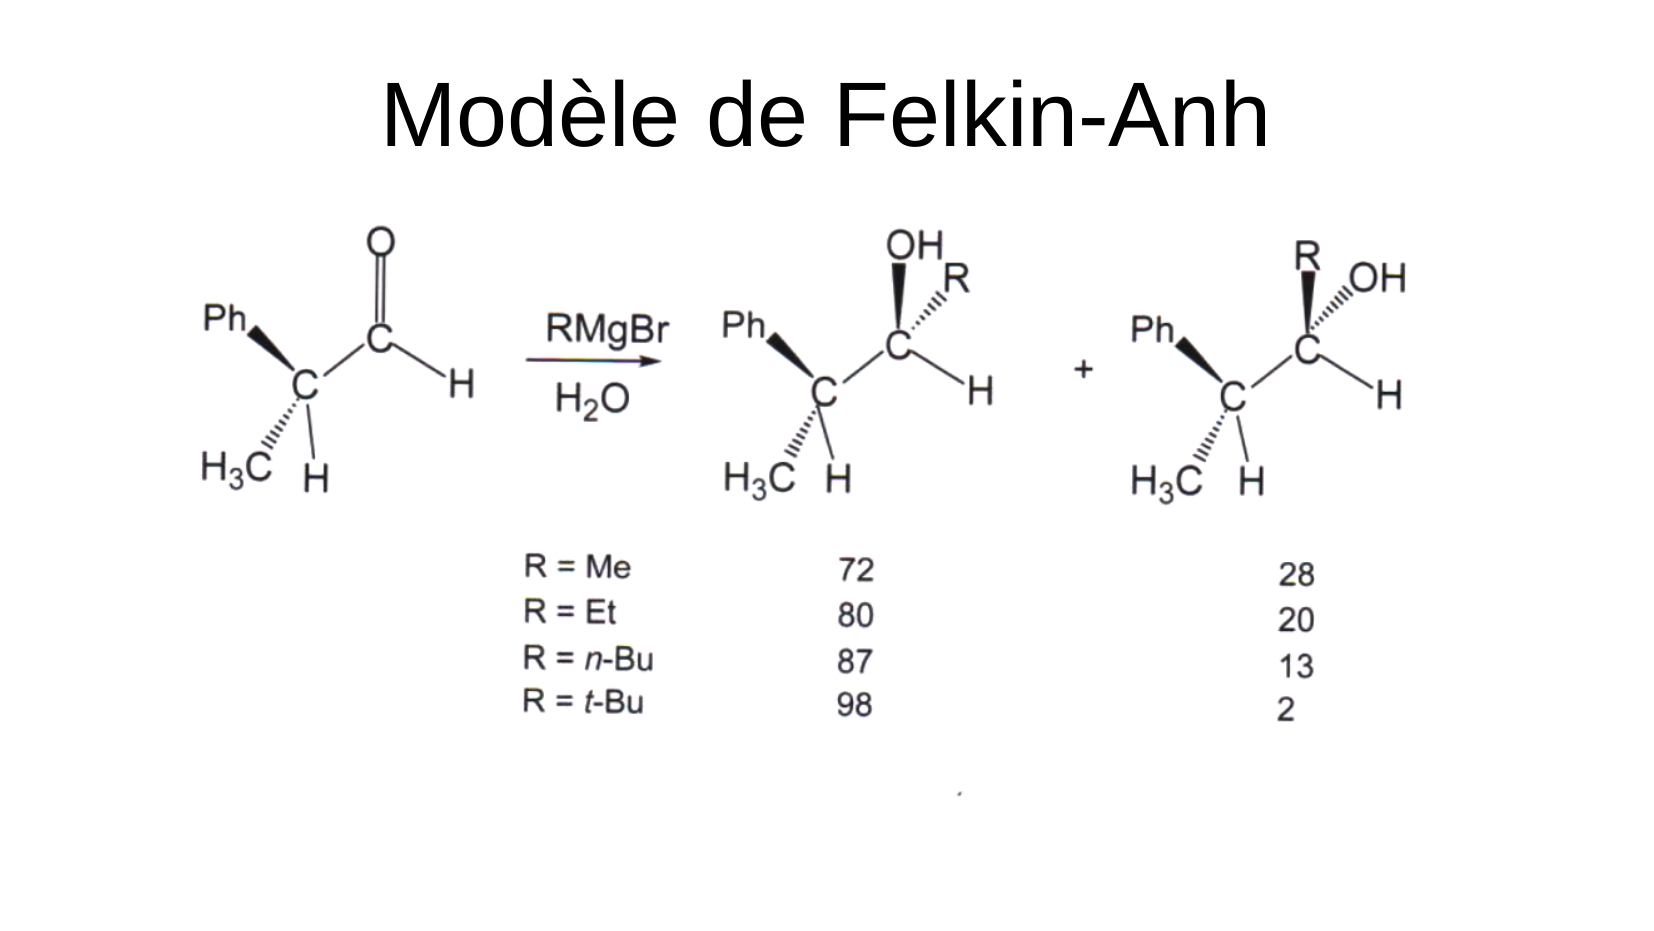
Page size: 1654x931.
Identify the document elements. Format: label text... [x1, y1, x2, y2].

title Modèle de Felkin-Anh [82, 37, 1571, 193]
picture [161, 194, 1489, 804]
